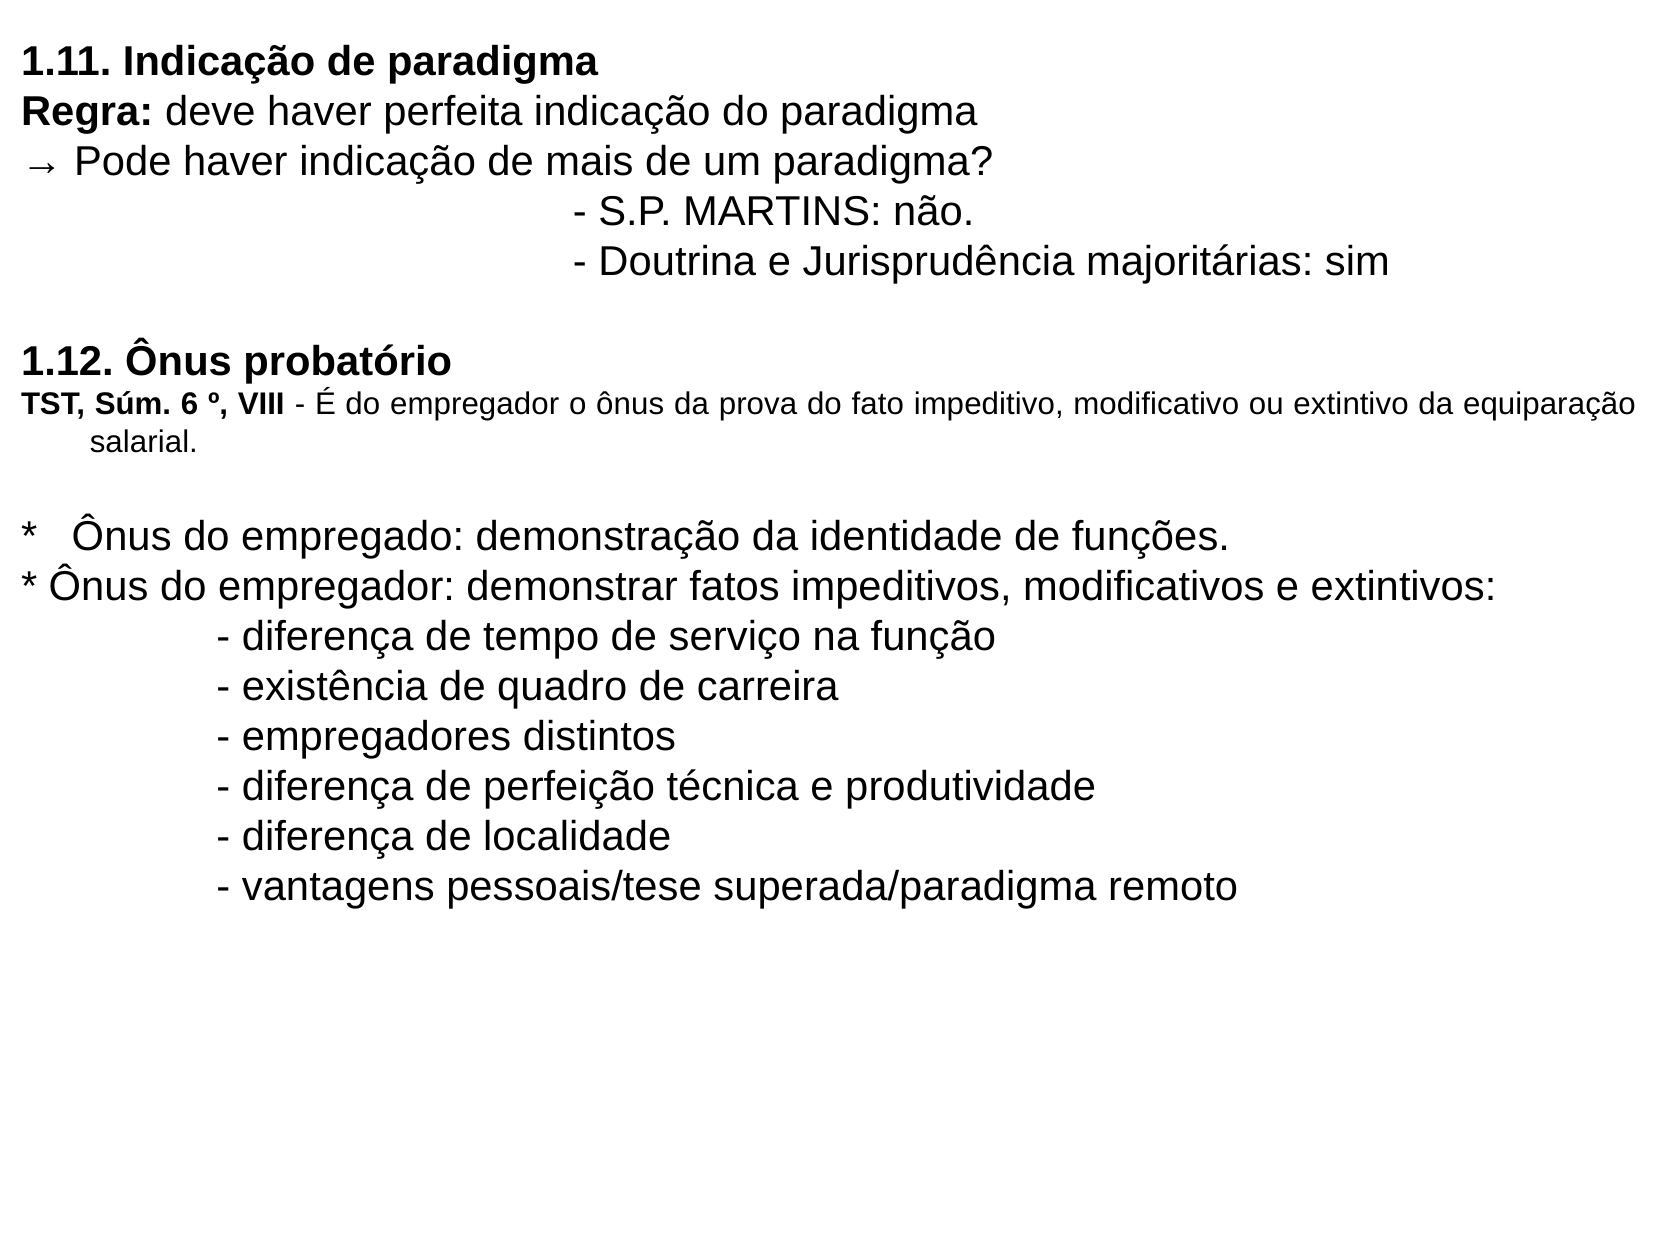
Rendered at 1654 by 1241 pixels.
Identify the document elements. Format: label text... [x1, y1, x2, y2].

text_box 1.11. Indicação de paradigma Regra: deve haver perfeita indicação do paradigma → Pode haver indicação de mais de um paradigma? - S.P. MARTINS: não. - Doutrina e Jurisprudência majoritárias: sim 1.12. Ônus probatório TST, Súm. 6 º, VIII - É do empregador o ônus da prova do fato impeditivo, modificativo ou extintivo da equiparação salarial. * Ônus do empregado: demonstração da identidade de funções. * Ônus do empregador: demonstrar fatos impeditivos, modificativos e extintivos: - diferença de tempo de serviço na função - existência de quadro de carreira - empregadores distintos - diferença de perfeição técnica e produtividade - diferença de localidade - vantagens pessoais/tese superada/paradigma remoto [0, 26, 1654, 1063]
